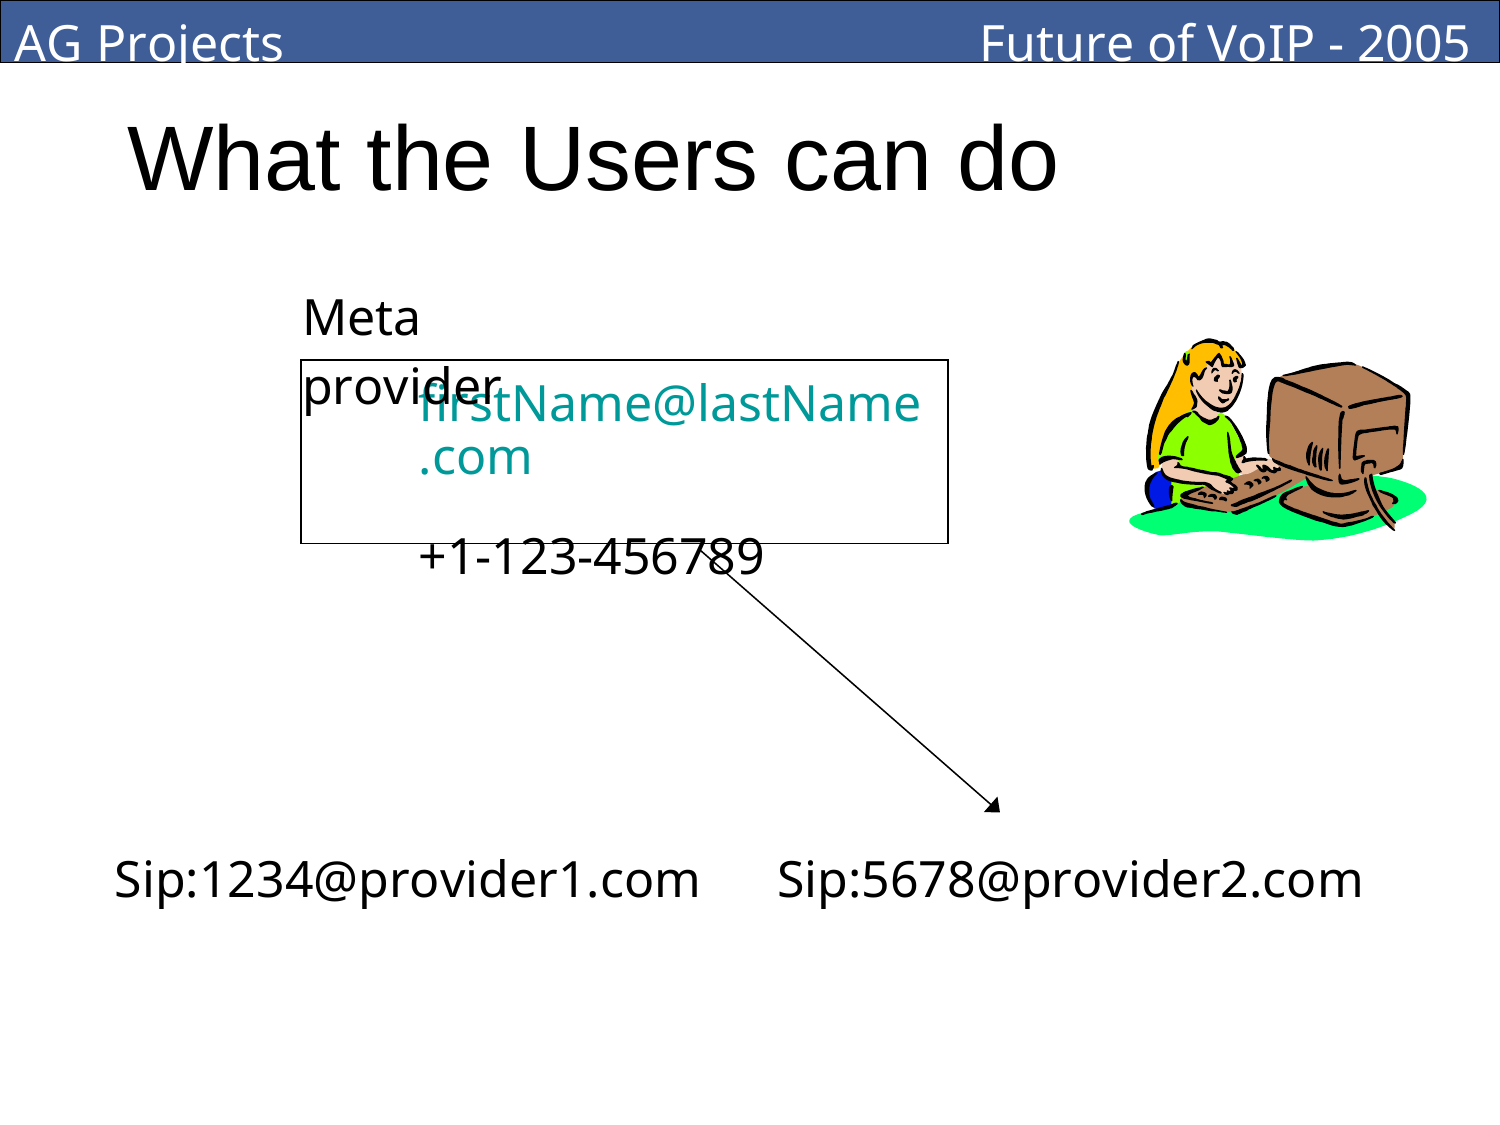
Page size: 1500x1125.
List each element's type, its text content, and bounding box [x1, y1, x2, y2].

text_box firstName@lastName.com +1-123-456789 [301, 360, 949, 544]
text_box What the Users can do [112, 99, 1388, 288]
text_box Meta provider [287, 274, 568, 427]
text_box Sip:1234@provider1.com [99, 836, 717, 920]
picture [1100, 337, 1454, 542]
text_box Sip:5678@provider2.com [762, 836, 1379, 920]
